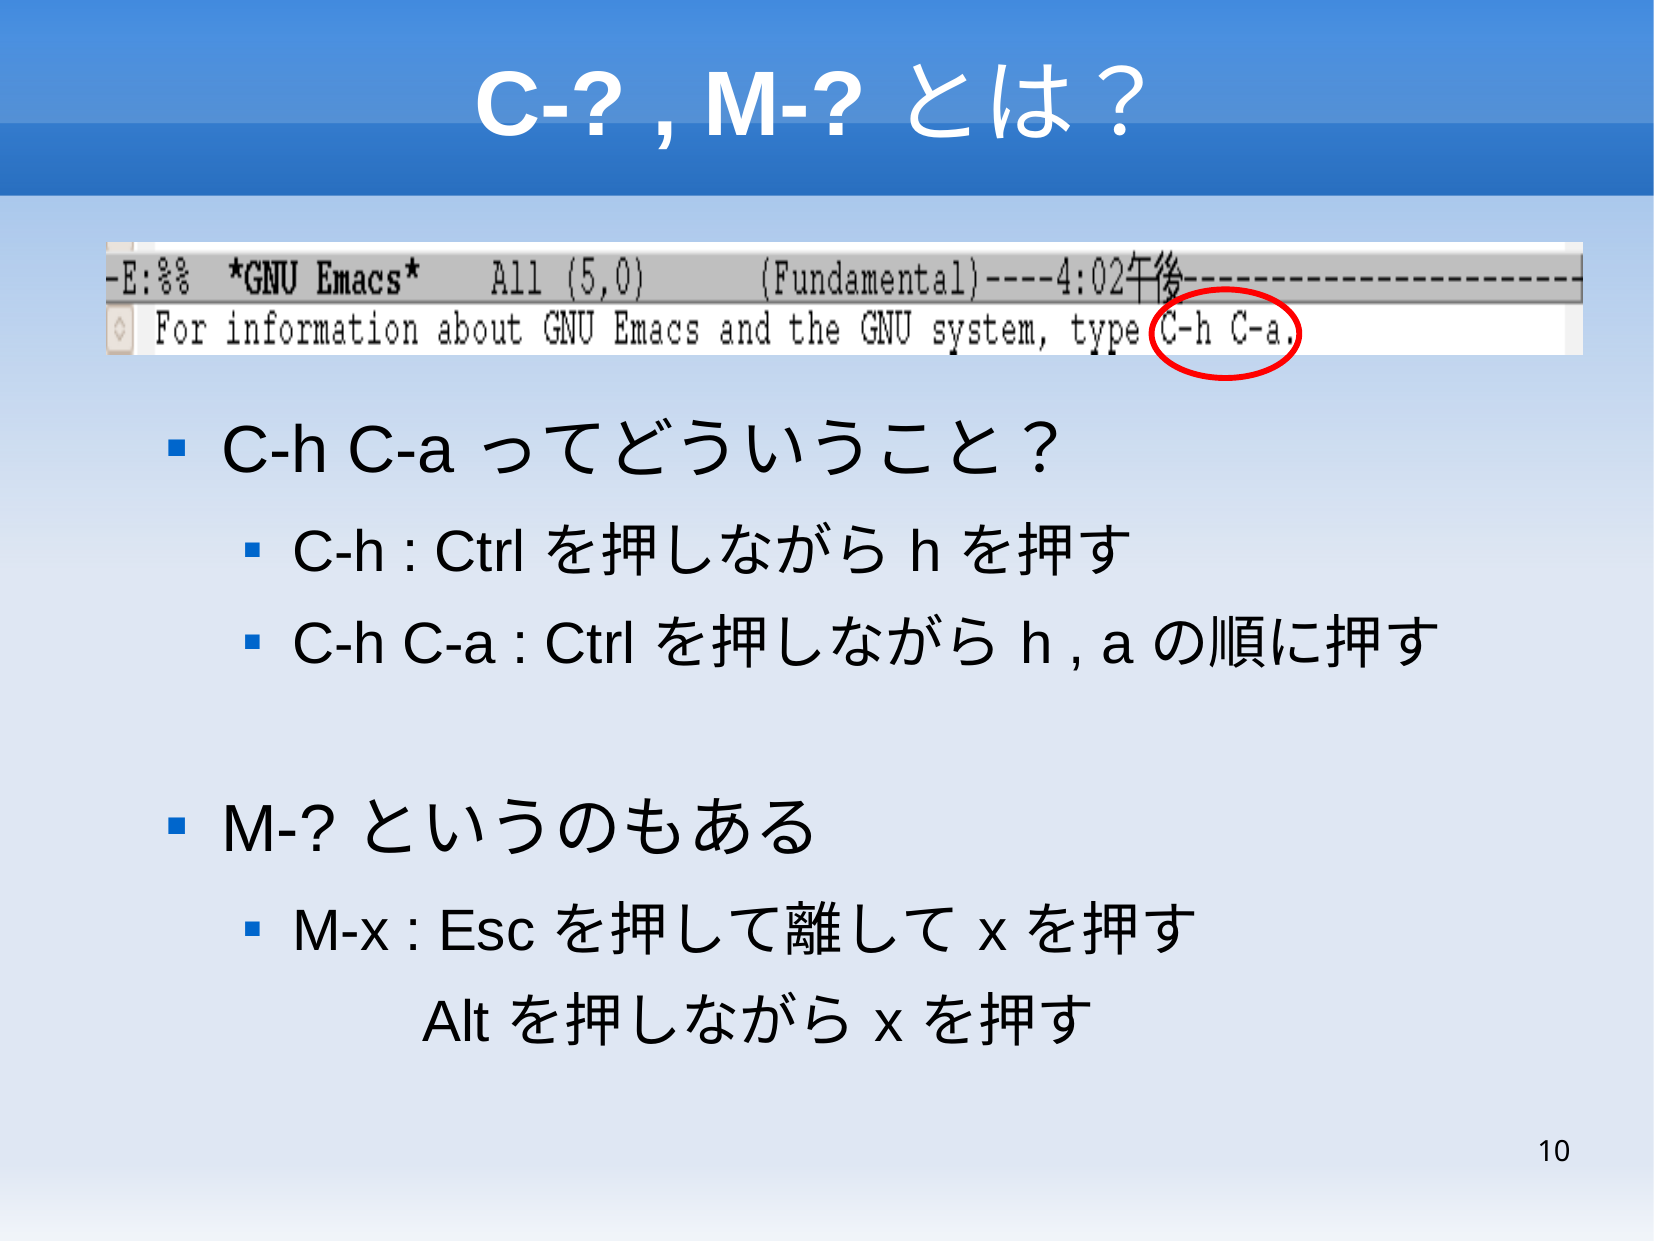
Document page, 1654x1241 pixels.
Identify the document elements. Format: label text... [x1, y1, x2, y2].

title C-? , M-? とは？ [76, 7, 1565, 200]
list C-h C-a ってどういうこと？ C-h : Ctrl を押しながら h を押す C-h C-a : Ctrl を押しながら h , a の順に押す M-? というのもある M-x : Esc を押して離して x を押す Alt を押しながら x を押す [147, 407, 1477, 1059]
picture [0, 0, 1654, 1241]
